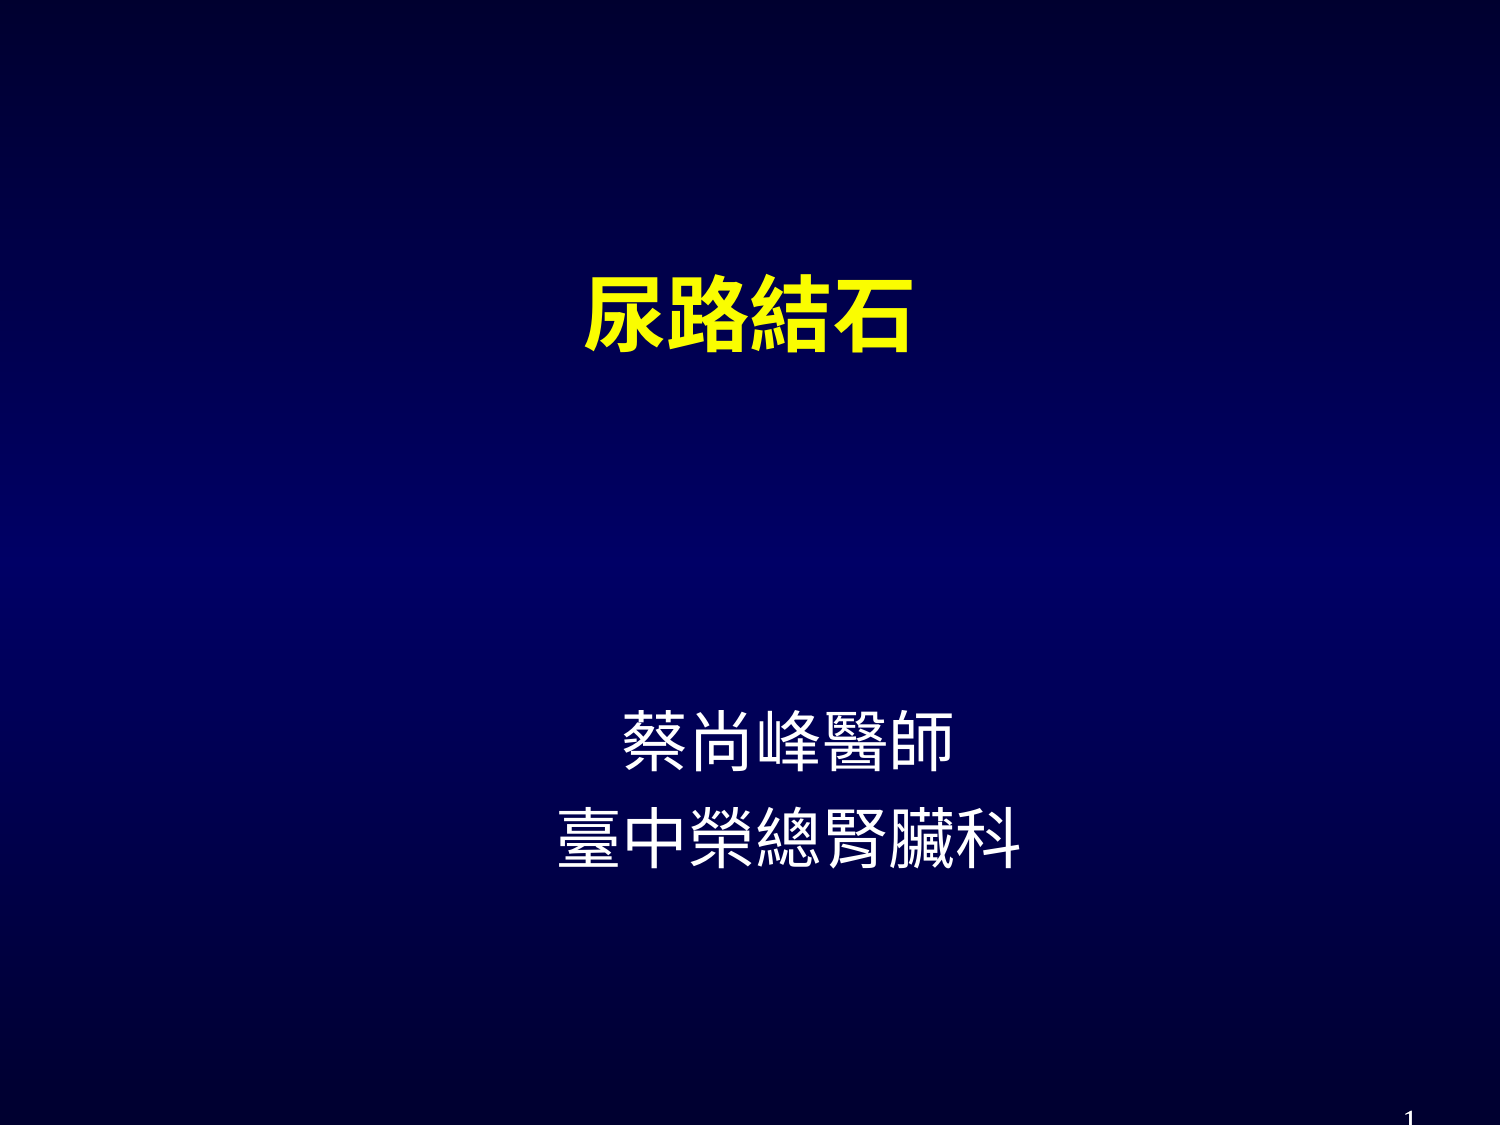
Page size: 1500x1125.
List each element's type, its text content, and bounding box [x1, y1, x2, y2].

text_box 蔡尚峰醫師 臺中榮總腎臟科 [112, 692, 1465, 1068]
text_box [1387, 1093, 1491, 1118]
text_box 尿路結石 [0, 196, 1500, 428]
